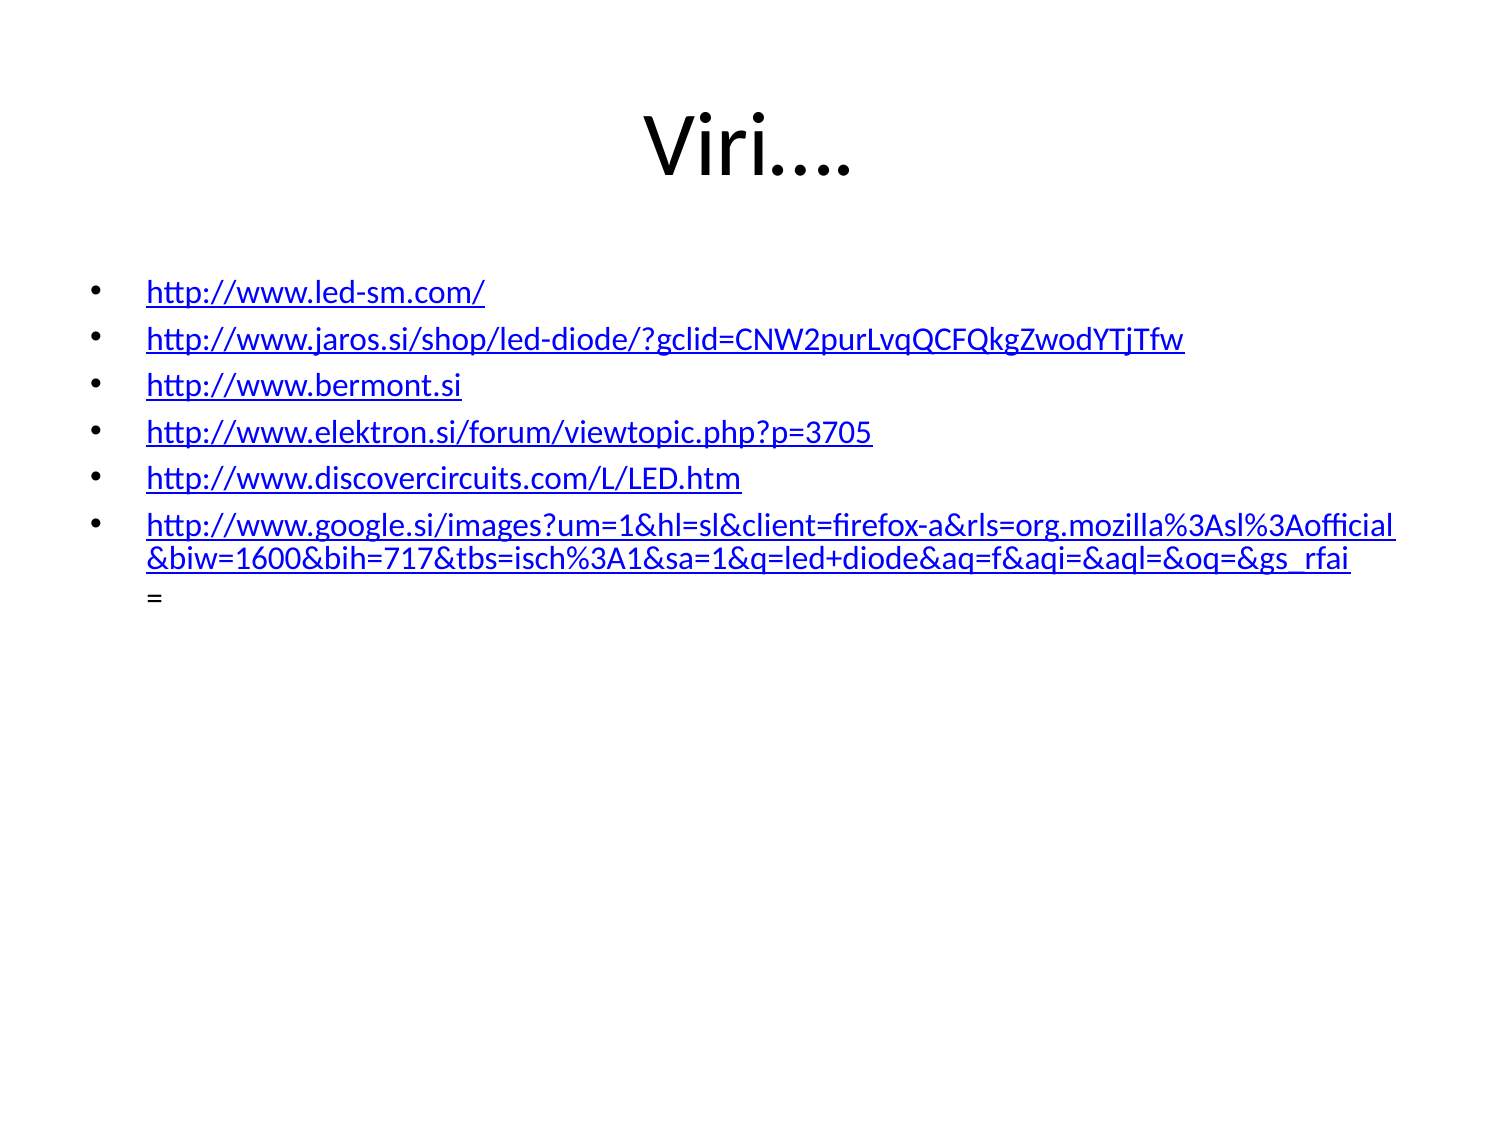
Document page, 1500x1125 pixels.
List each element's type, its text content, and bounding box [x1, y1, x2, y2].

list http://www.led-sm.com/ http://www.jaros.si/shop/led-diode/?gclid=CNW2purLvqQCFQkgZwodYTjTfw http://www.bermont.si http://www.elektron.si/forum/viewtopic.php?p=3705 http://www.discovercircuits.com/L/LED.htm http://www.google.si/images?um=1&hl=sl&client=firefox-a&rls=org.mozilla%3Asl%3Aofficial&biw=1600&bih=717&tbs=isch%3A1&sa=1&q=led+diode&aq=f&aqi=&aql=&oq=&gs_rfai= [75, 262, 1425, 1005]
title Viri…. [75, 45, 1425, 233]
